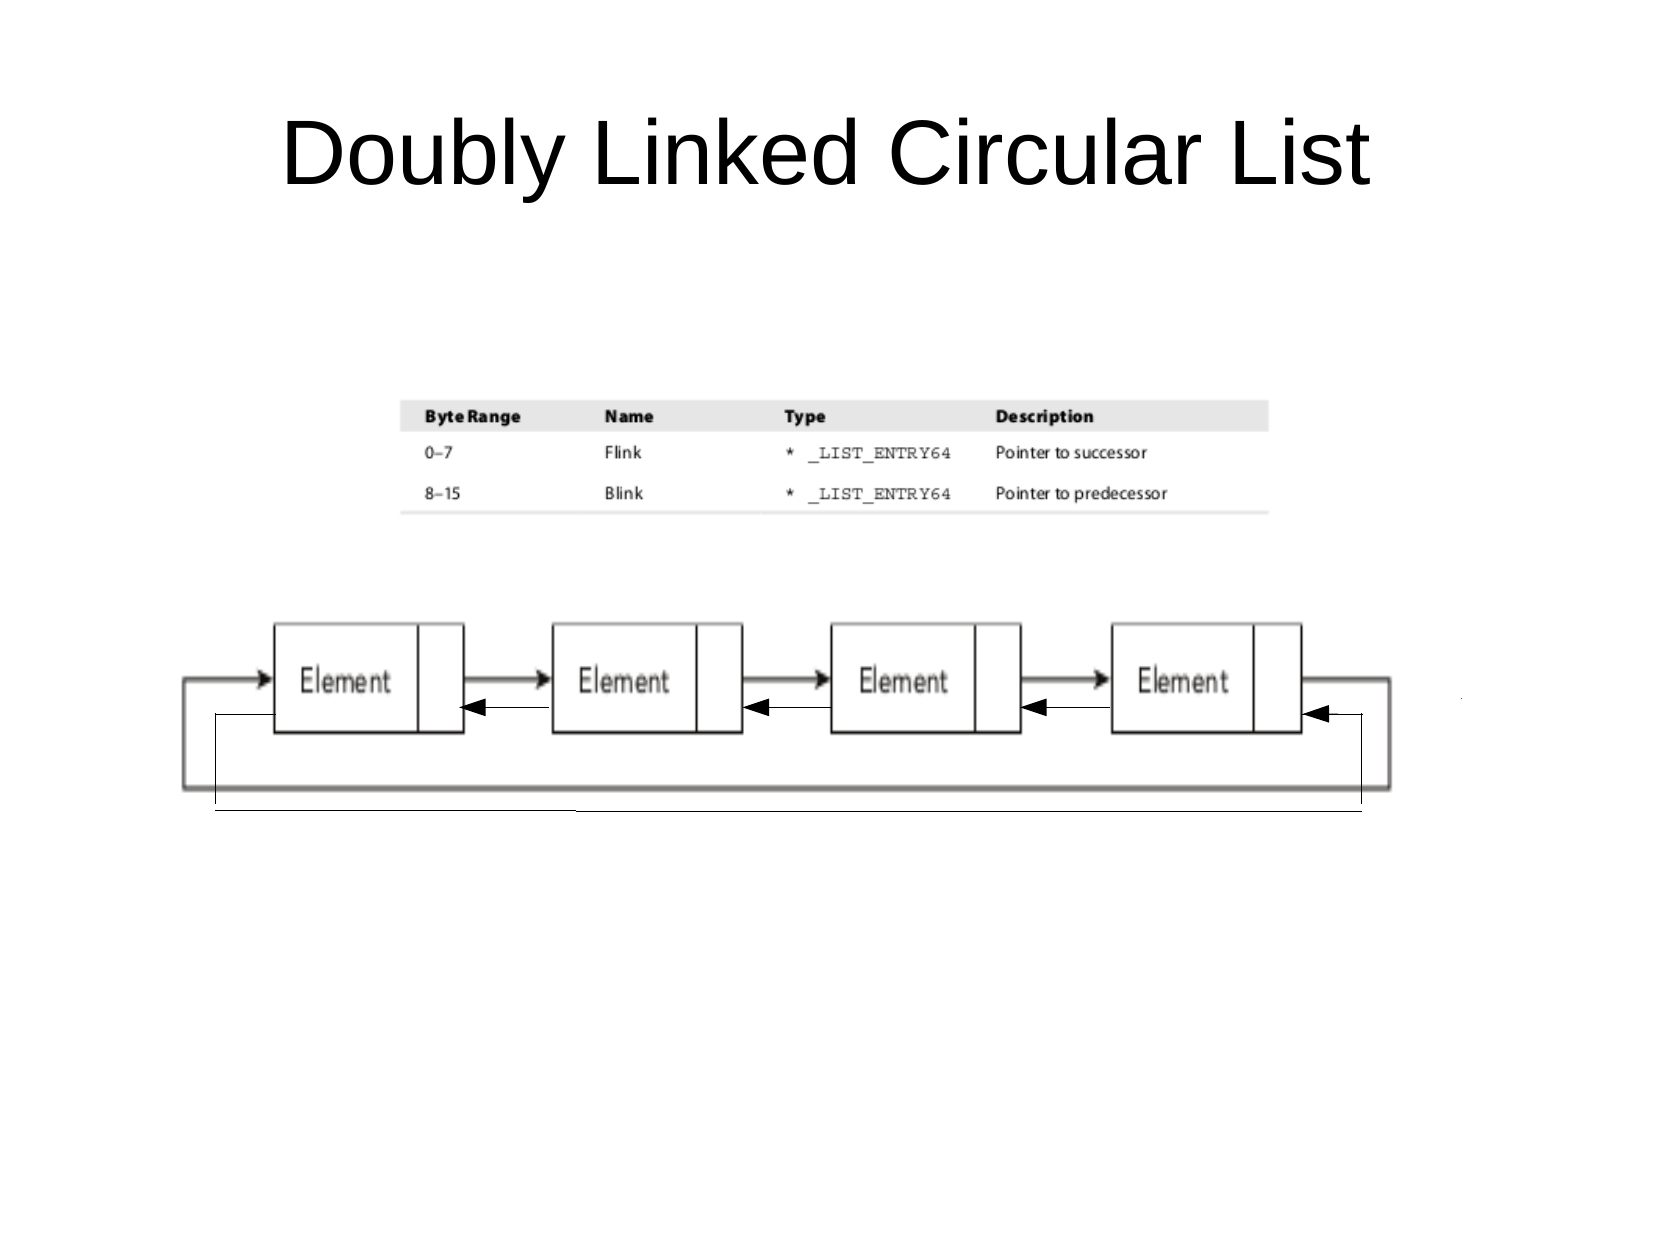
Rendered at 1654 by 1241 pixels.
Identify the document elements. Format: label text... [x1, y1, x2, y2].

picture [102, 585, 1462, 812]
title Doubly Linked Circular List [82, 49, 1571, 257]
picture [347, 388, 1304, 534]
